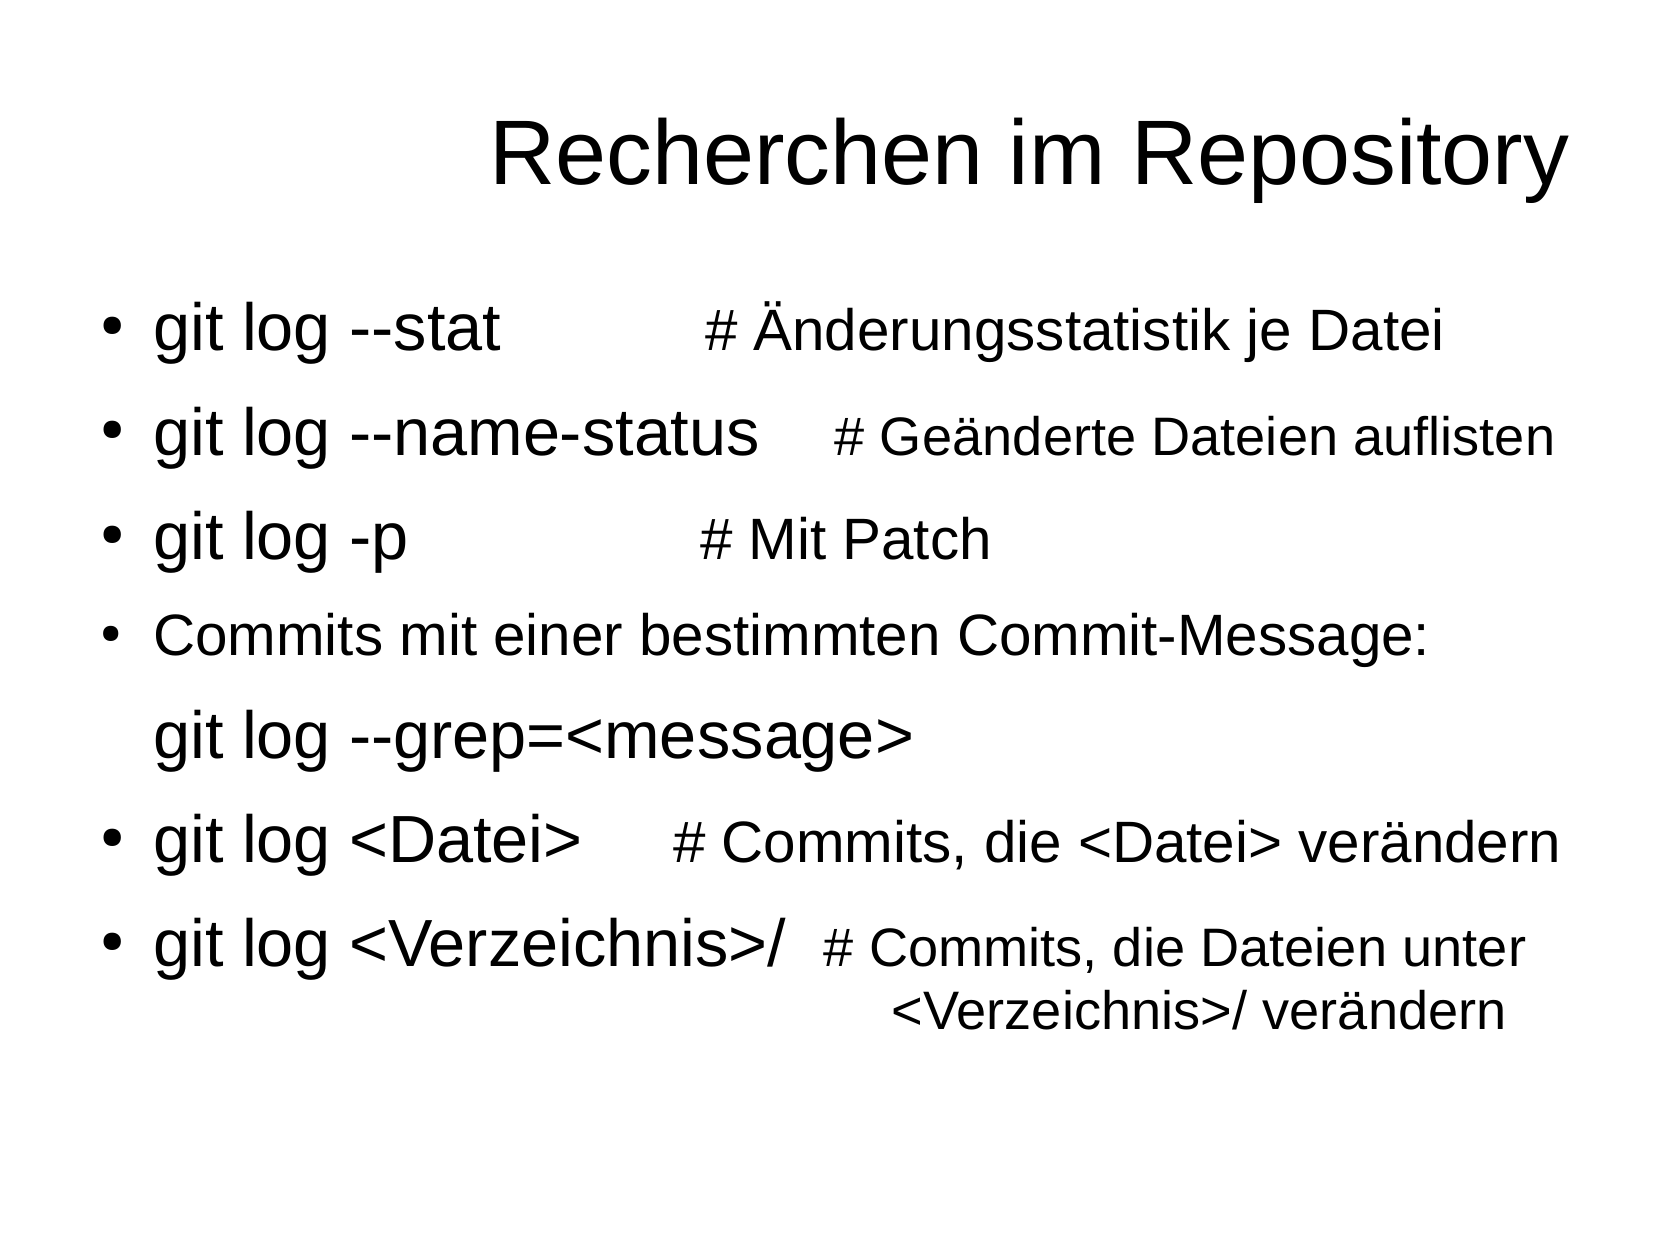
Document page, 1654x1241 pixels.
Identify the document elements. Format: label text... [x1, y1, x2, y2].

list git log --stat # Änderungsstatistik je Datei git log --name-status # Geänderte Dateien auflisten git log -p # Mit Patch Commits mit einer bestimmten Commit-Message: git log --grep=<message> git log <Datei> # Commits, die <Datei> verändern git log <Verzeichnis>/ # Commits, die Dateien unter <Verzeichnis>/ verändern [82, 290, 1571, 1109]
title Recherchen im Repository [82, 49, 1571, 257]
